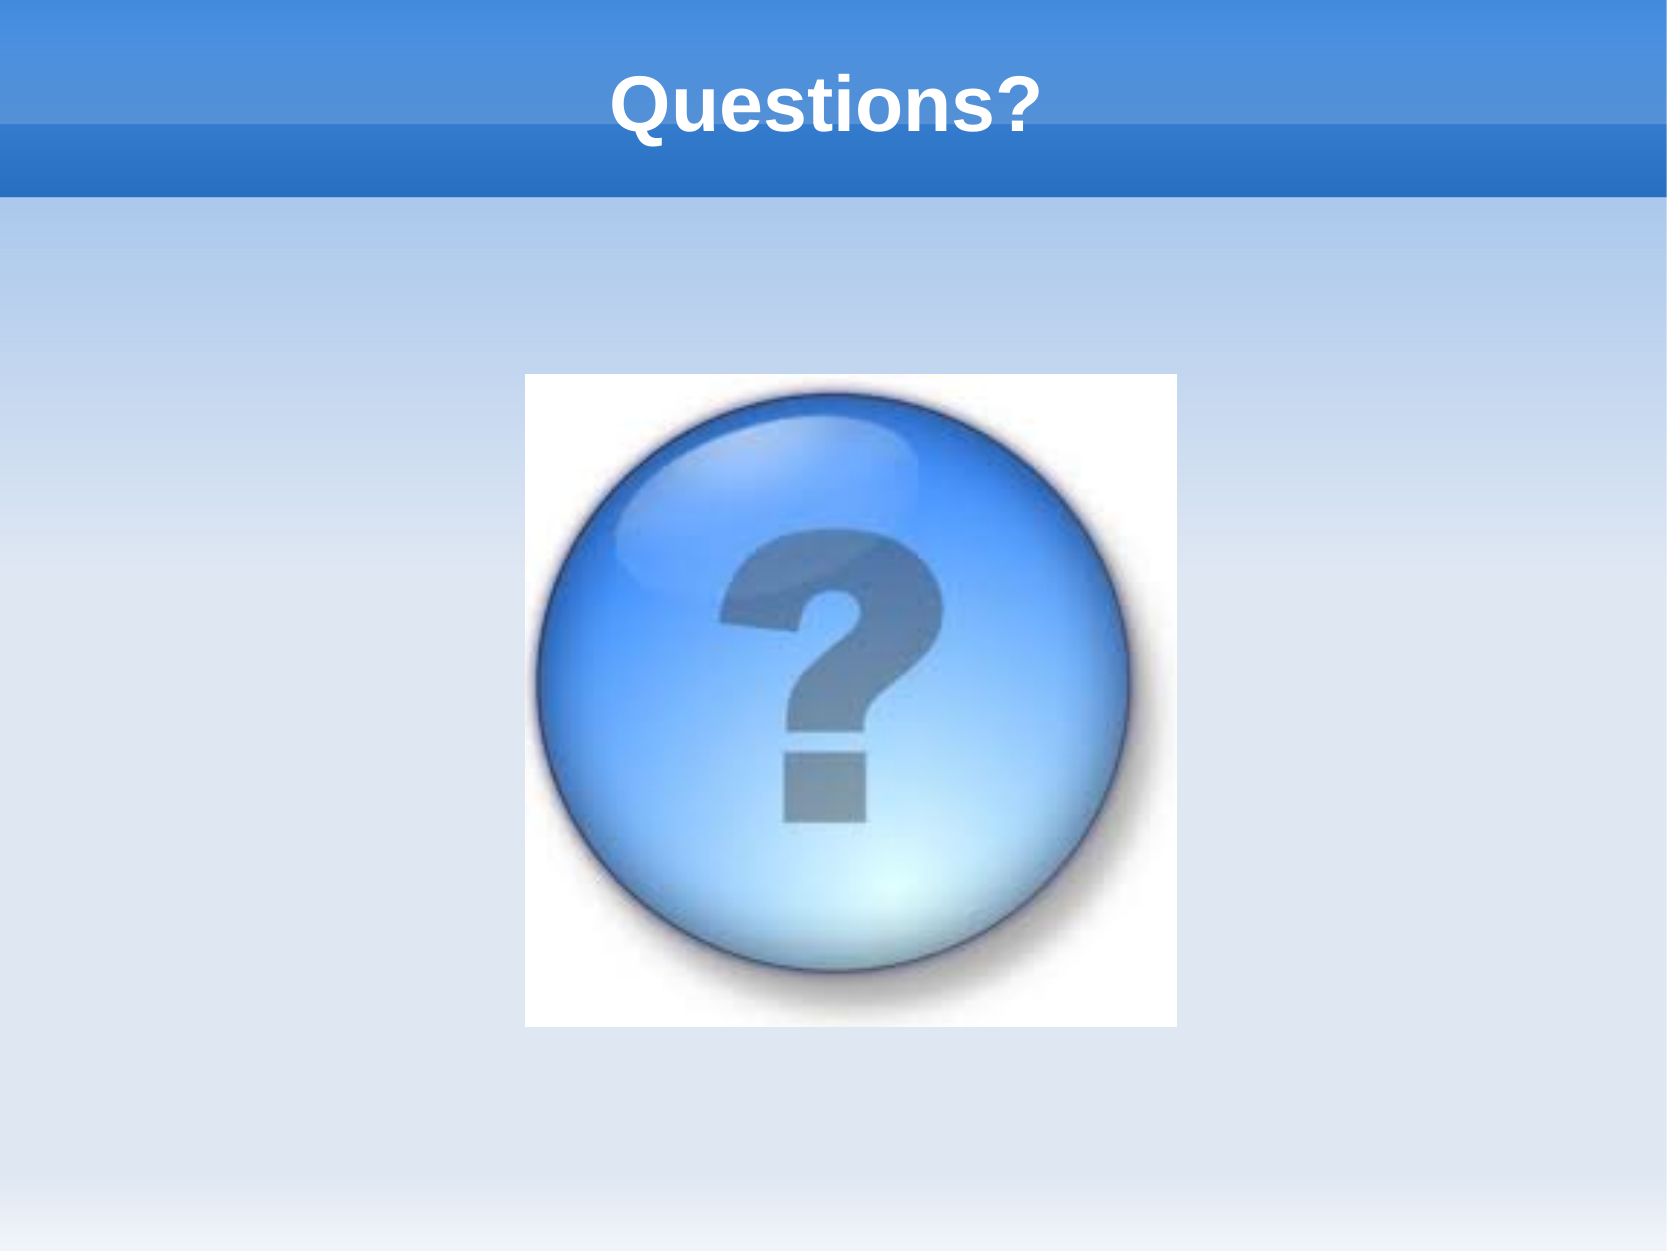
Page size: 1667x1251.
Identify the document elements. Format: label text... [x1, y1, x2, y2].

title Questions? [77, 0, 1578, 209]
picture [0, 0, 1667, 1251]
